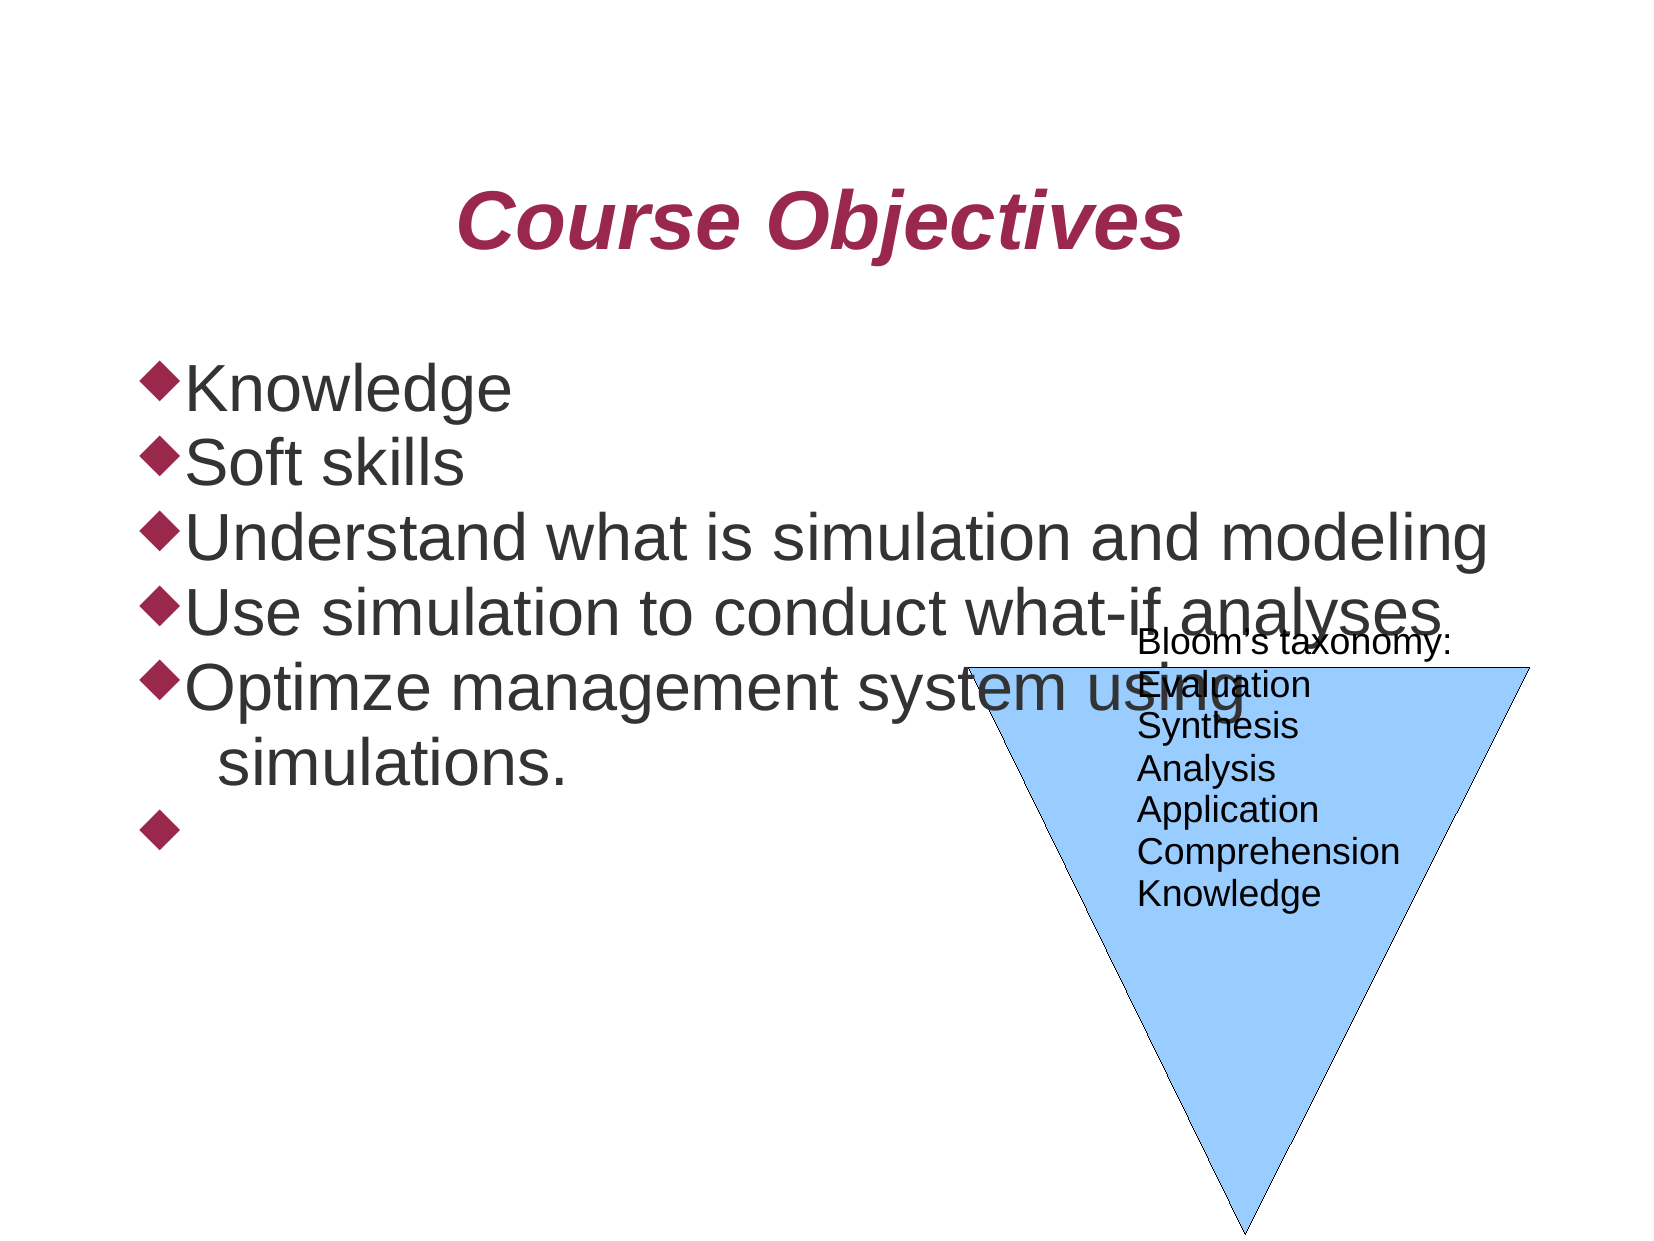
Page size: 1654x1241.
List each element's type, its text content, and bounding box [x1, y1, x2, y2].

text_box [1195, 1133, 1297, 1235]
title Course Objectives [135, 117, 1506, 325]
list Knowledge Soft skills Understand what is simulation and modeling Use simulation to conduct what-if analyses Optimze management system using simulations. [134, 350, 1516, 1133]
text_box Bloom’s taxonomy: Evaluation Synthesis Analysis Application Comprehension Knowledge [1122, 613, 1654, 923]
